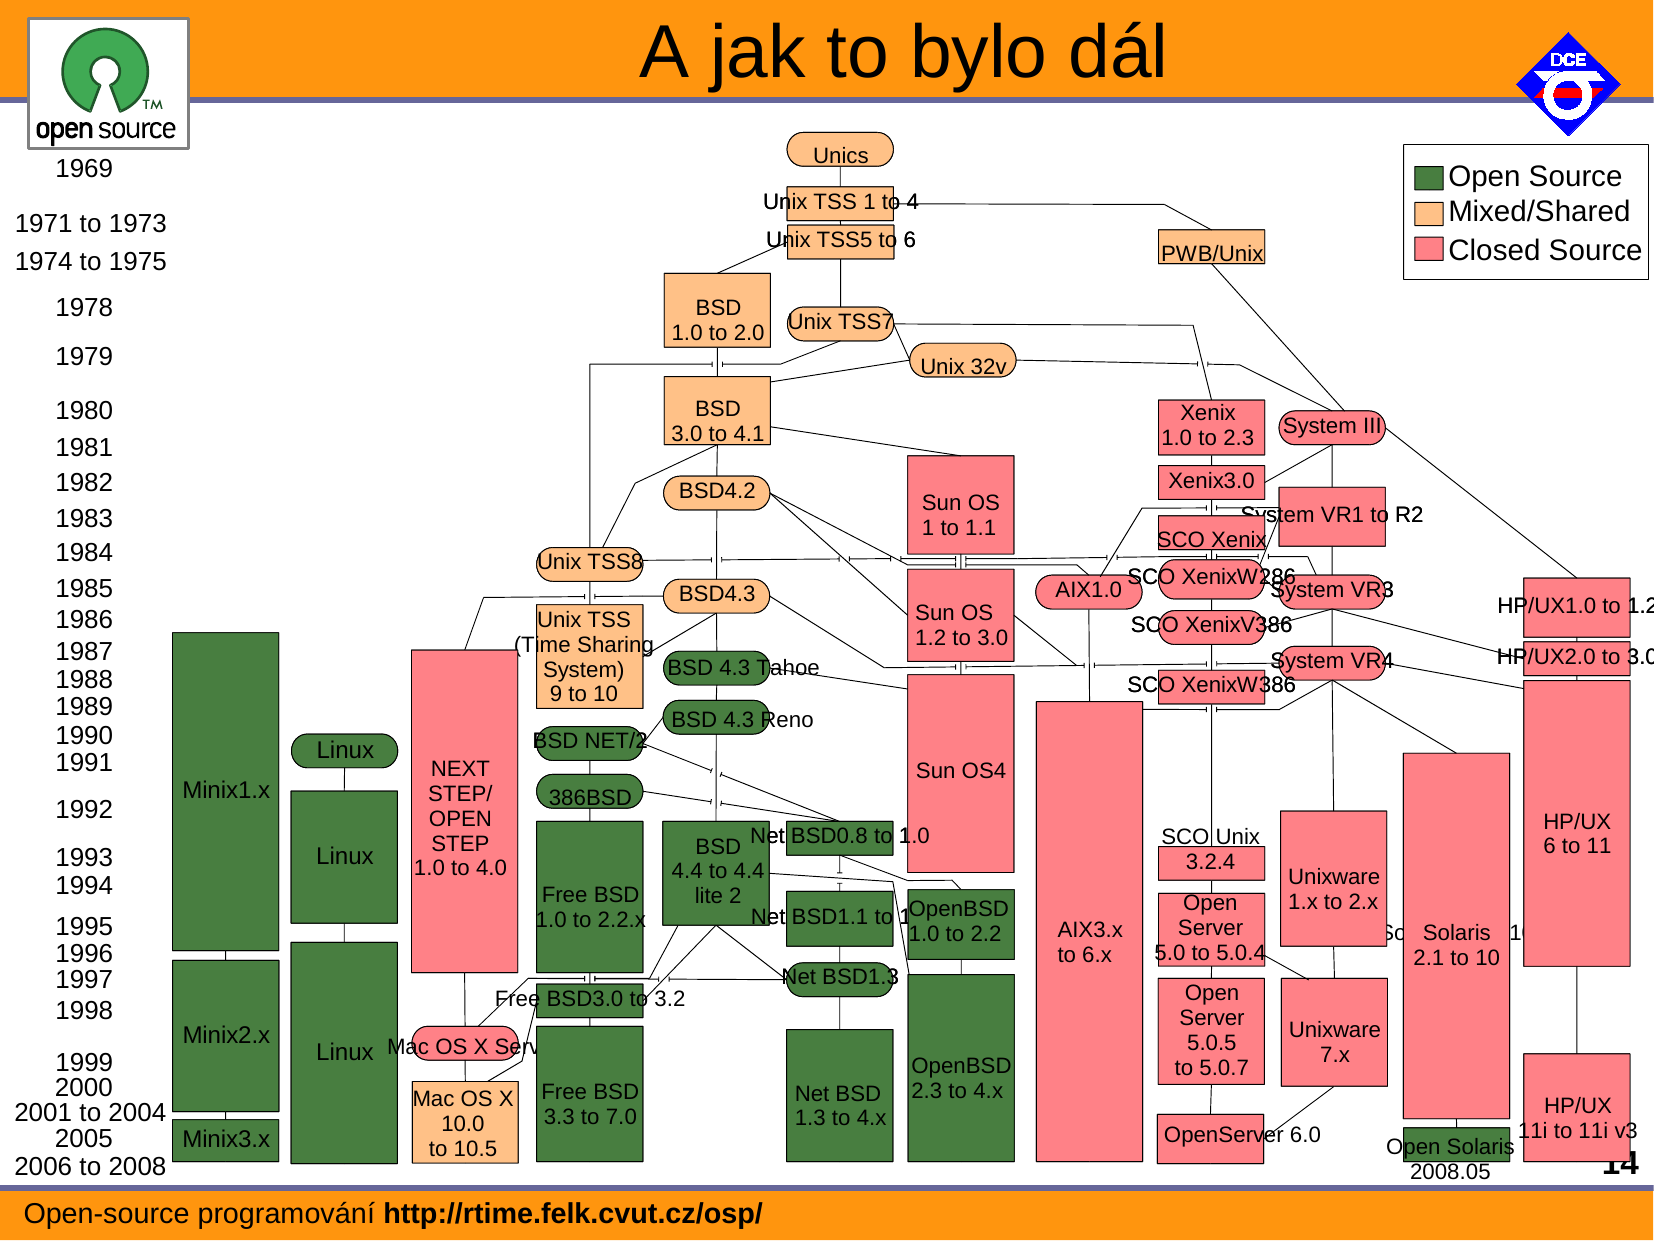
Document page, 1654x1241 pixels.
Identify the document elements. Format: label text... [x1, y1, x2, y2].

chart [0, 106, 1654, 1241]
title A jak to bylo dál [178, 4, 1631, 98]
